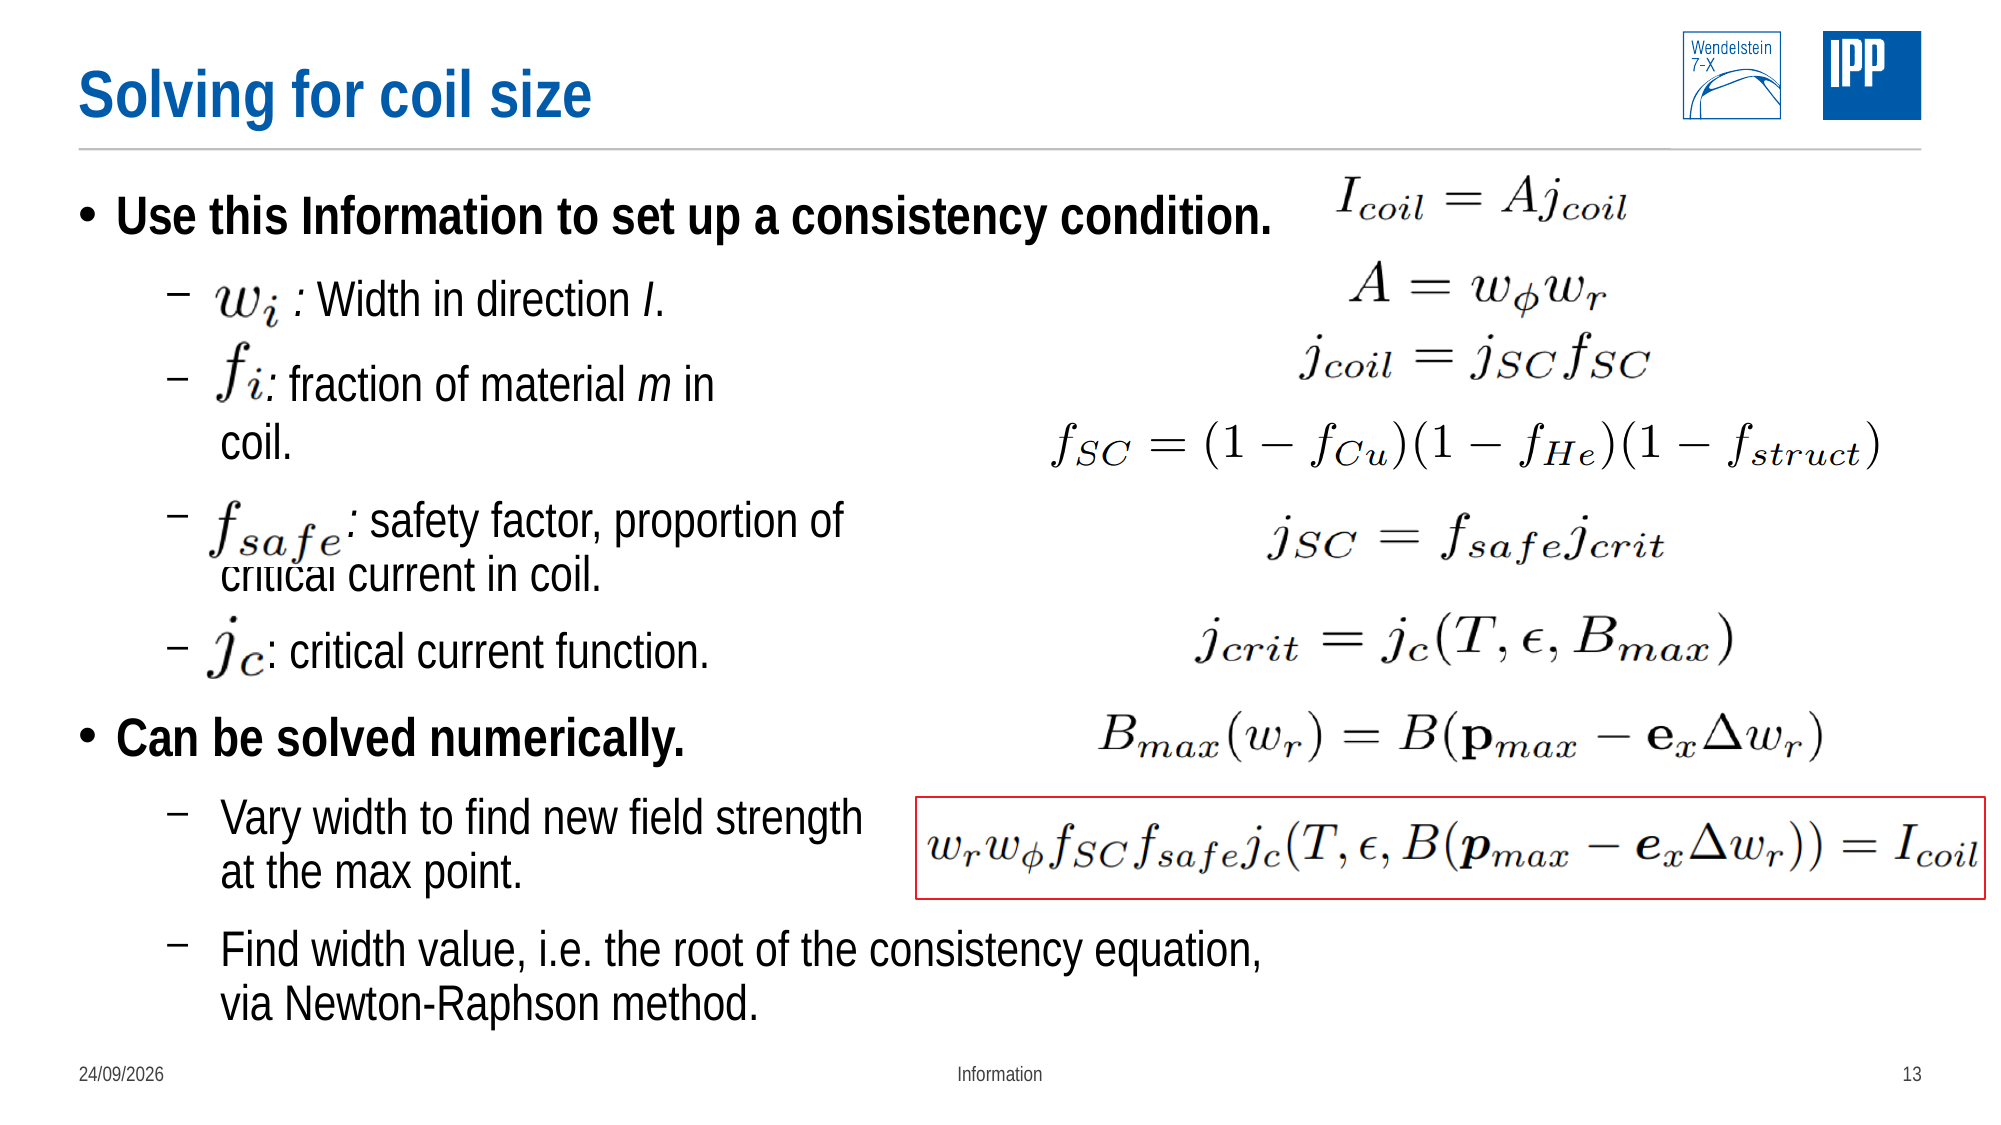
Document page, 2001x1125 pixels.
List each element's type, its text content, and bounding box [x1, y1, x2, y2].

picture [200, 609, 267, 686]
picture [1045, 406, 1885, 486]
title Solving for coil size [78, 30, 1638, 139]
slide_number 18/03/2022 [78, 1042, 262, 1103]
picture [1342, 258, 1616, 328]
picture [1191, 605, 1745, 680]
picture [212, 336, 266, 408]
picture [916, 797, 1985, 898]
picture [208, 278, 289, 331]
picture [1293, 329, 1659, 403]
picture [1331, 161, 1637, 236]
picture [199, 495, 343, 567]
picture [1261, 507, 1667, 565]
slide_number <number> [1744, 1042, 1922, 1103]
picture [1092, 699, 1833, 768]
footer Information [297, 1042, 1703, 1103]
list Use this Information to set up a consistency condition. : Width in direction I. : fraction of material m in coil. : safety factor, proportion of critical current in coil. : critical current function. Can be solved numerically. Vary width to find new field strength at the max point. Find width value, i.e. the root of the consistency equation, via Newton-Raphson method. [78, 179, 1922, 1018]
